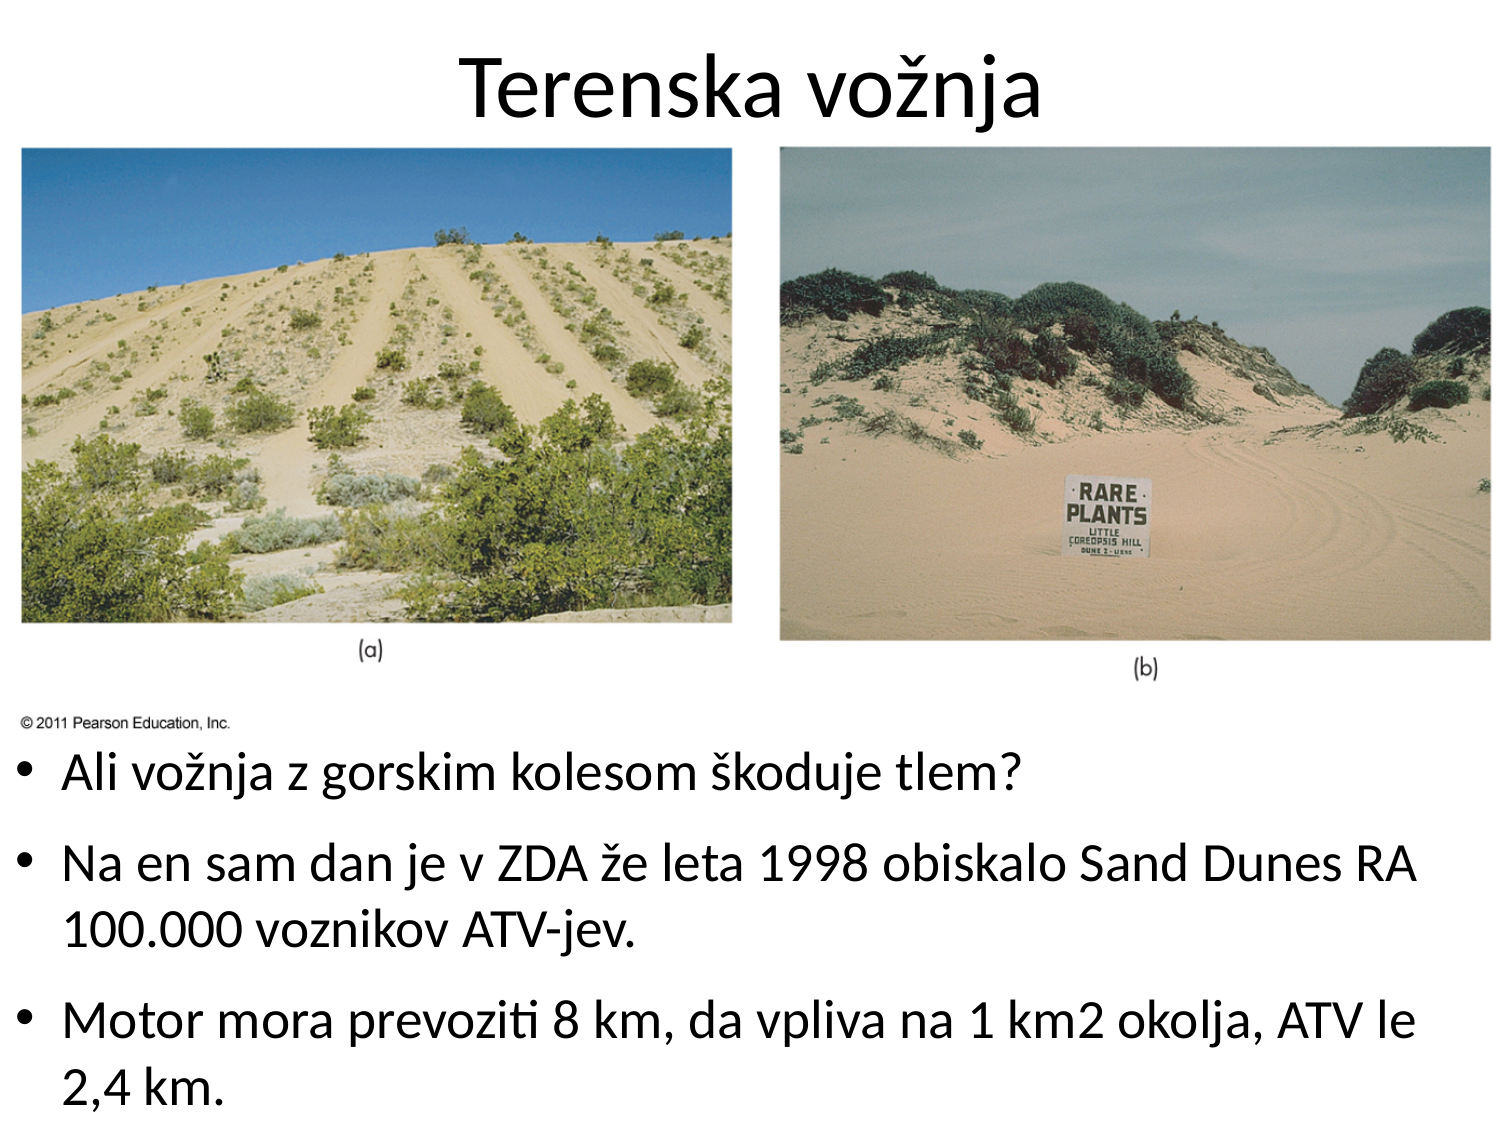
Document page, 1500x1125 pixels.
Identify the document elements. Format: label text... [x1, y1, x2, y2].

picture [0, 125, 1500, 727]
title Terenska vožnja [76, 0, 1427, 161]
list Ali vožnja z gorskim kolesom škoduje tlem? Na en sam dan je v ZDA že leta 1998 obiskalo Sand Dunes RA 100.000 voznikov ATV-jev. Motor mora prevoziti 8 km, da vpliva na 1 km2 okolja, ATV le 2,4 km. [0, 727, 1500, 1125]
